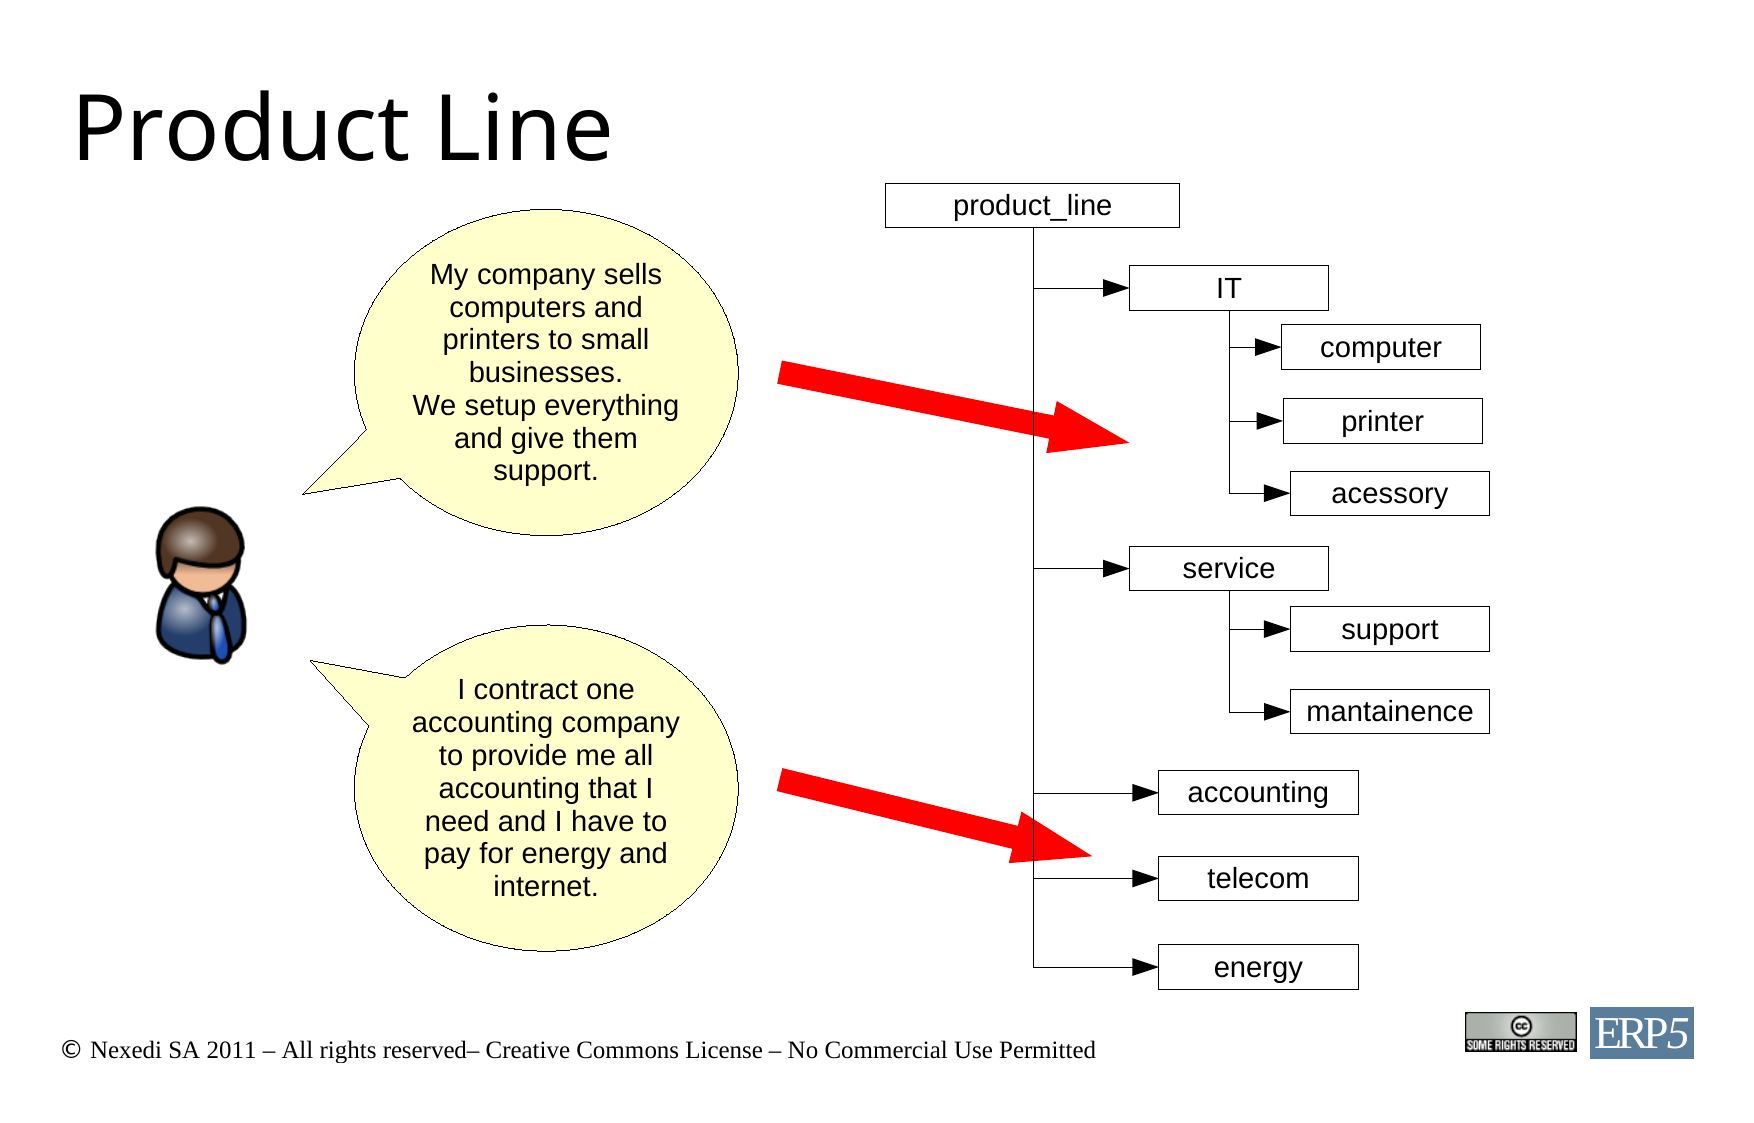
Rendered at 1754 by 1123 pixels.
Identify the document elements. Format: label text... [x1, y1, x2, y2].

text_box service [1129, 546, 1329, 591]
text_box telecom [1158, 856, 1359, 901]
text_box printer [1283, 398, 1483, 444]
text_box accounting [1158, 770, 1359, 815]
text_box support [1290, 606, 1490, 652]
text_box I contract one accounting company to provide me all accounting that I need and I have to pay for energy and internet. [310, 624, 739, 952]
text_box energy [1158, 944, 1359, 990]
text_box mantainence [1290, 689, 1490, 734]
text_box My company sells computers and printers to small businesses. We setup everything and give them support. [302, 209, 739, 536]
text_box computer [1281, 324, 1481, 370]
text_box acessory [1290, 471, 1490, 516]
text_box product_line [885, 183, 1180, 228]
picture [1465, 1012, 1577, 1052]
title Product Line [71, 63, 1707, 187]
picture [118, 501, 285, 668]
text_box IT [1129, 265, 1329, 311]
